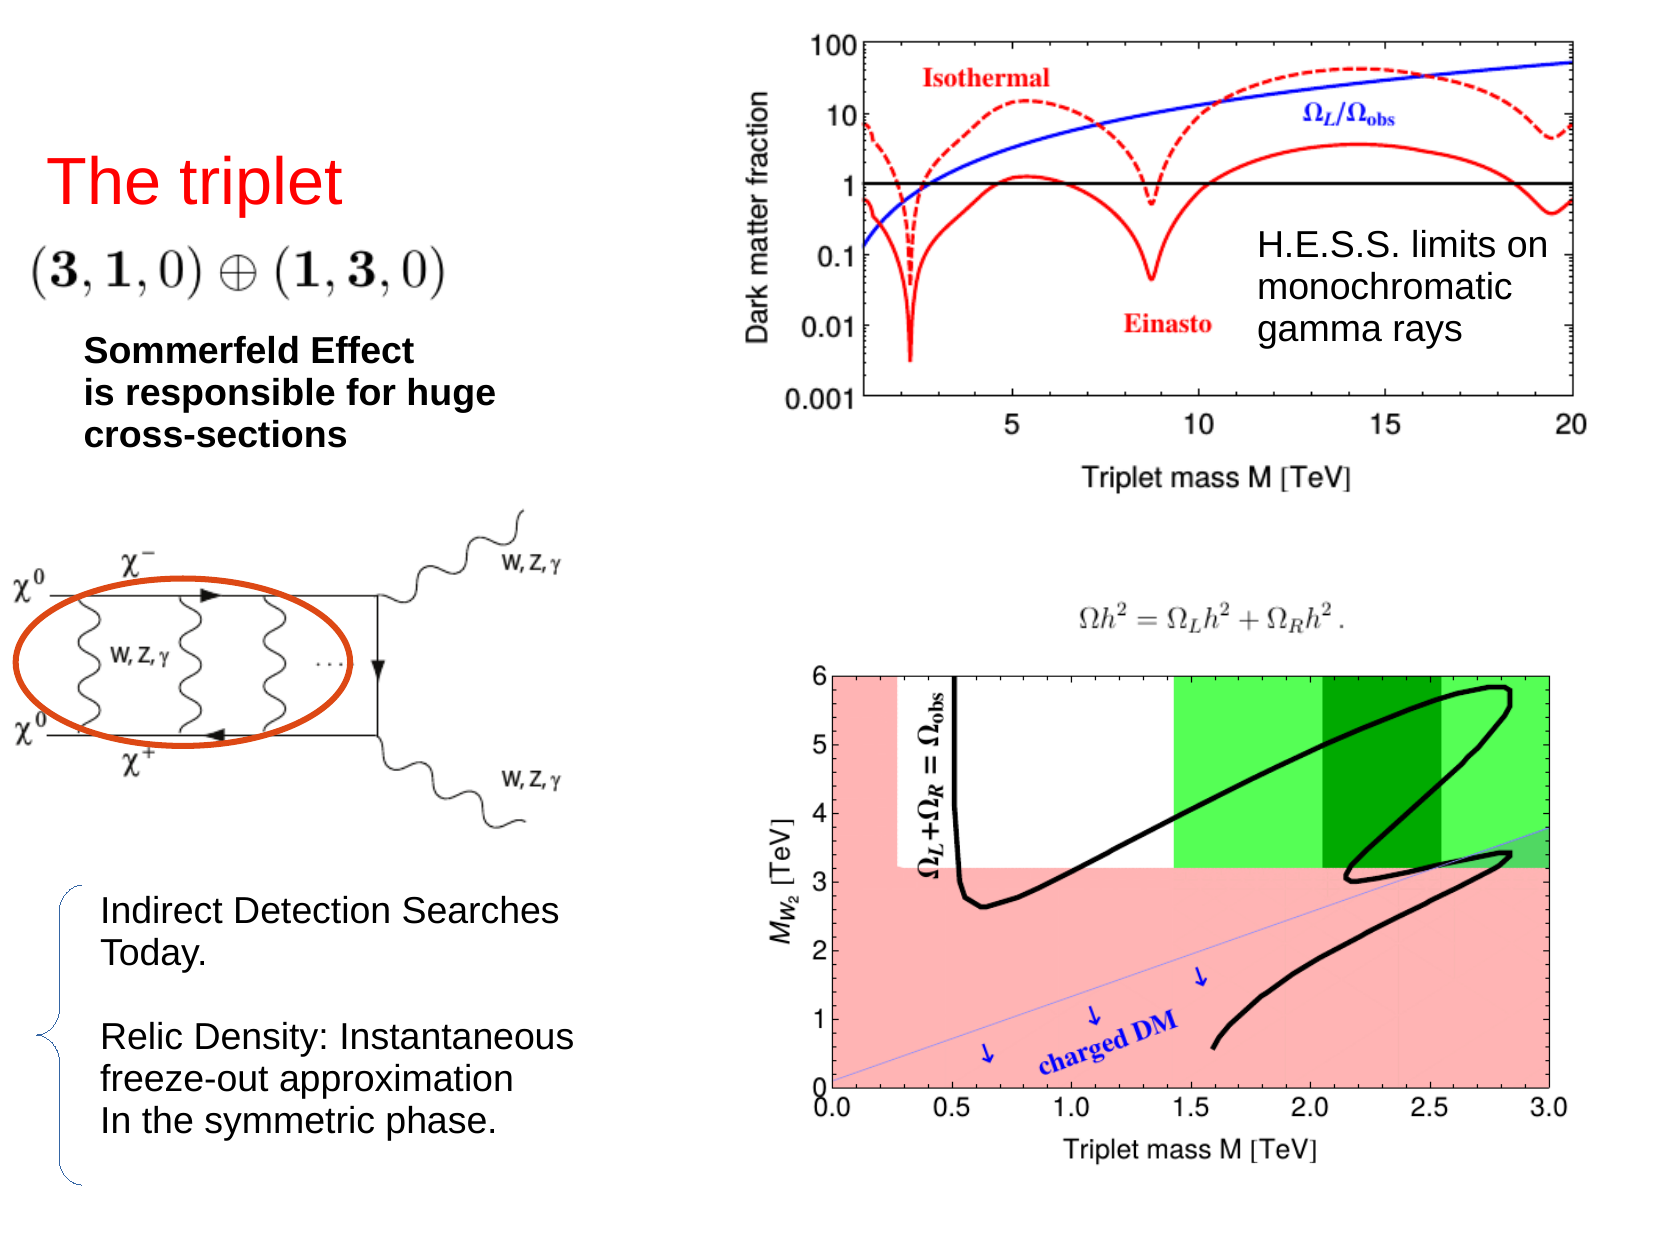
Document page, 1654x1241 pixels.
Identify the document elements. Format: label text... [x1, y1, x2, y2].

picture [0, 225, 471, 318]
text_box Indirect Detection Searches Today. Relic Density: Instantaneous freeze-out approximation In the symmetric phase. [85, 882, 600, 1192]
text_box Sommerfeld Effect is responsible for huge cross-sections [68, 322, 512, 464]
picture [702, 21, 1621, 526]
title The triplet [0, 77, 702, 286]
text_box H.E.S.S. limits on monochromatic gamma rays [1242, 215, 1564, 357]
picture [729, 576, 1605, 1202]
picture [11, 440, 632, 862]
